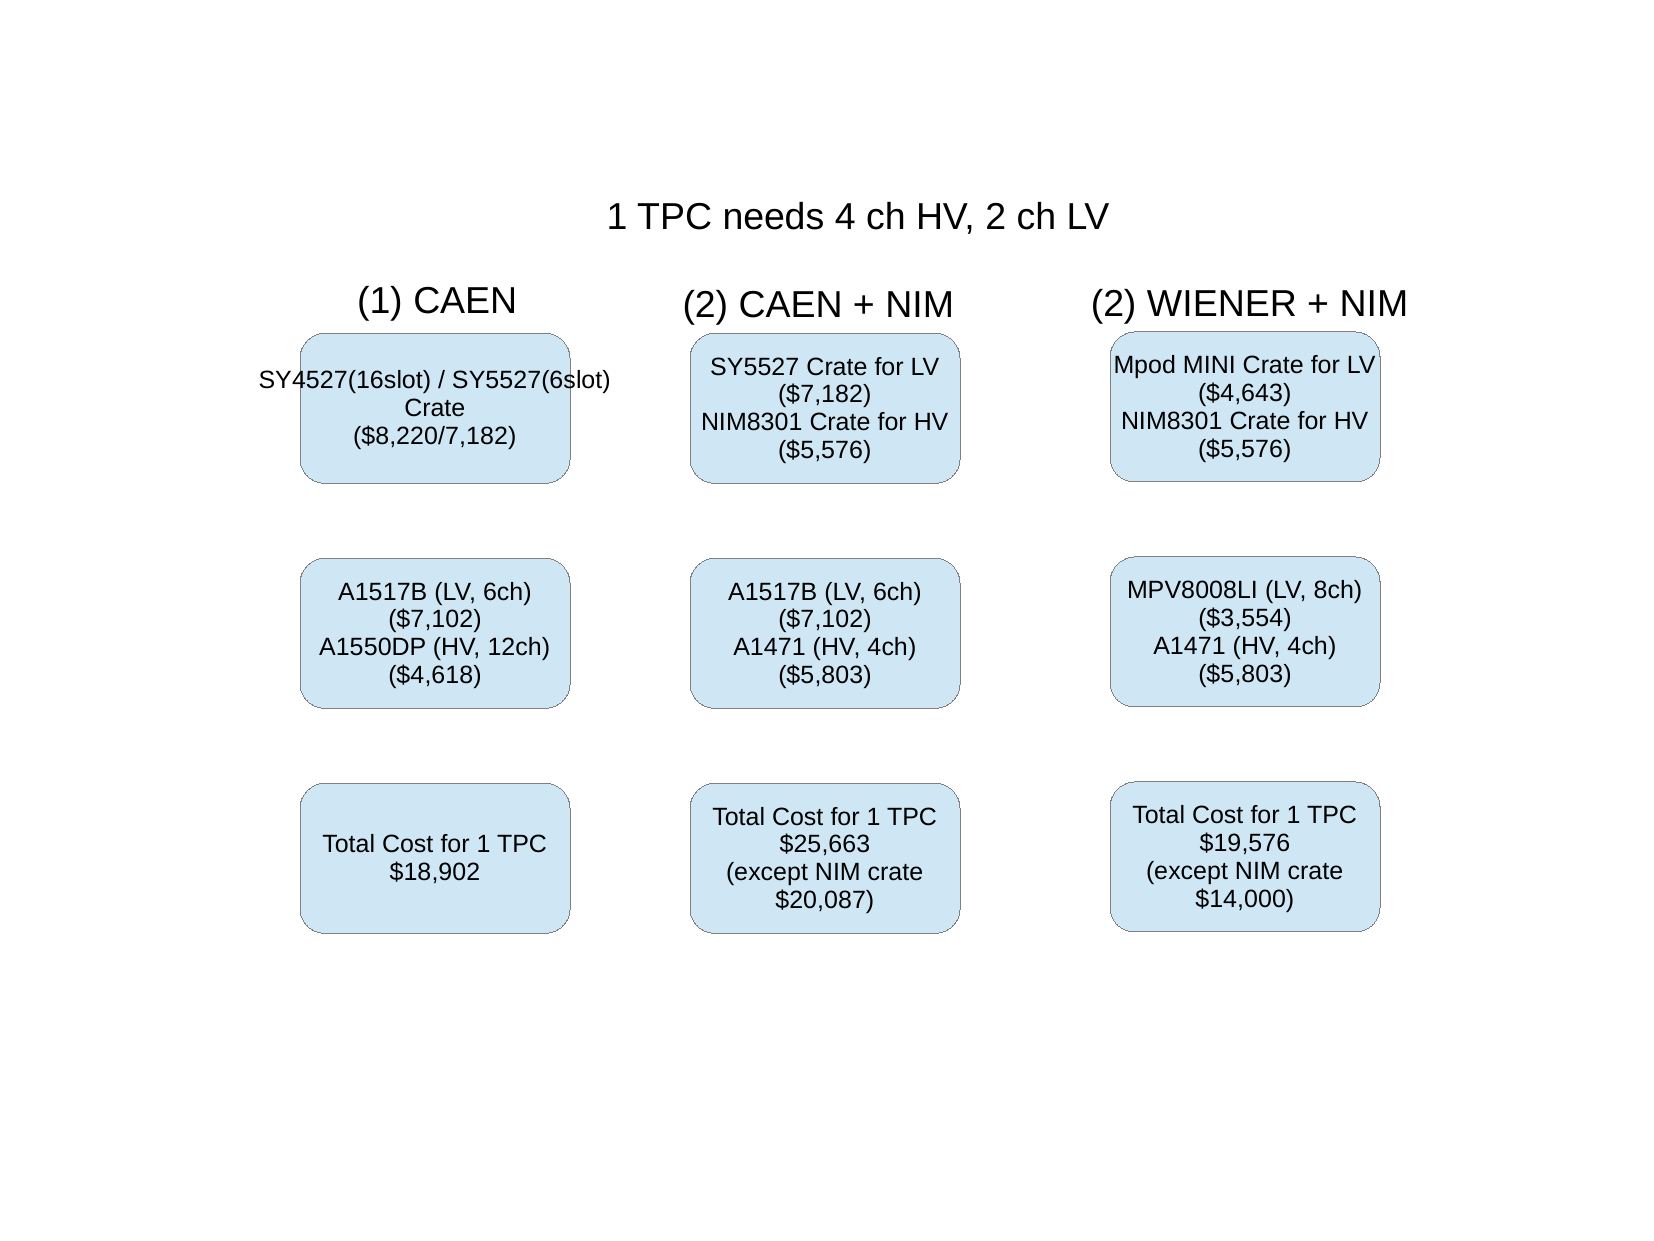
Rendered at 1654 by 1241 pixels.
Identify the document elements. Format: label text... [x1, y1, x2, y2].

text_box Total Cost for 1 TPC $19,576 (except NIM crate $14,000) [1110, 781, 1381, 932]
text_box (2) WIENER + NIM [1075, 275, 1424, 332]
text_box A1517B (LV, 6ch) ($7,102) A1550DP (HV, 12ch) ($4,618) [300, 558, 571, 709]
text_box (1) CAEN [342, 271, 533, 329]
text_box Total Cost for 1 TPC $18,902 [300, 783, 571, 934]
text_box MPV8008LI (LV, 8ch) ($3,554) A1471 (HV, 4ch) ($5,803) [1110, 556, 1381, 707]
text_box (2) CAEN + NIM [667, 276, 969, 334]
text_box A1517B (LV, 6ch) ($7,102) A1471 (HV, 4ch) ($5,803) [690, 558, 961, 709]
text_box Total Cost for 1 TPC $25,663 (except NIM crate $20,087) [690, 783, 961, 934]
text_box SY5527 Crate for LV ($7,182) NIM8301 Crate for HV ($5,576) [690, 334, 961, 484]
text_box SY4527(16slot) / SY5527(6slot) Crate ($8,220/7,182) [300, 333, 571, 484]
text_box Mpod MINI Crate for LV ($4,643) NIM8301 Crate for HV ($5,576) [1110, 332, 1381, 482]
text_box 1 TPC needs 4 ch HV, 2 ch LV [591, 187, 1126, 245]
